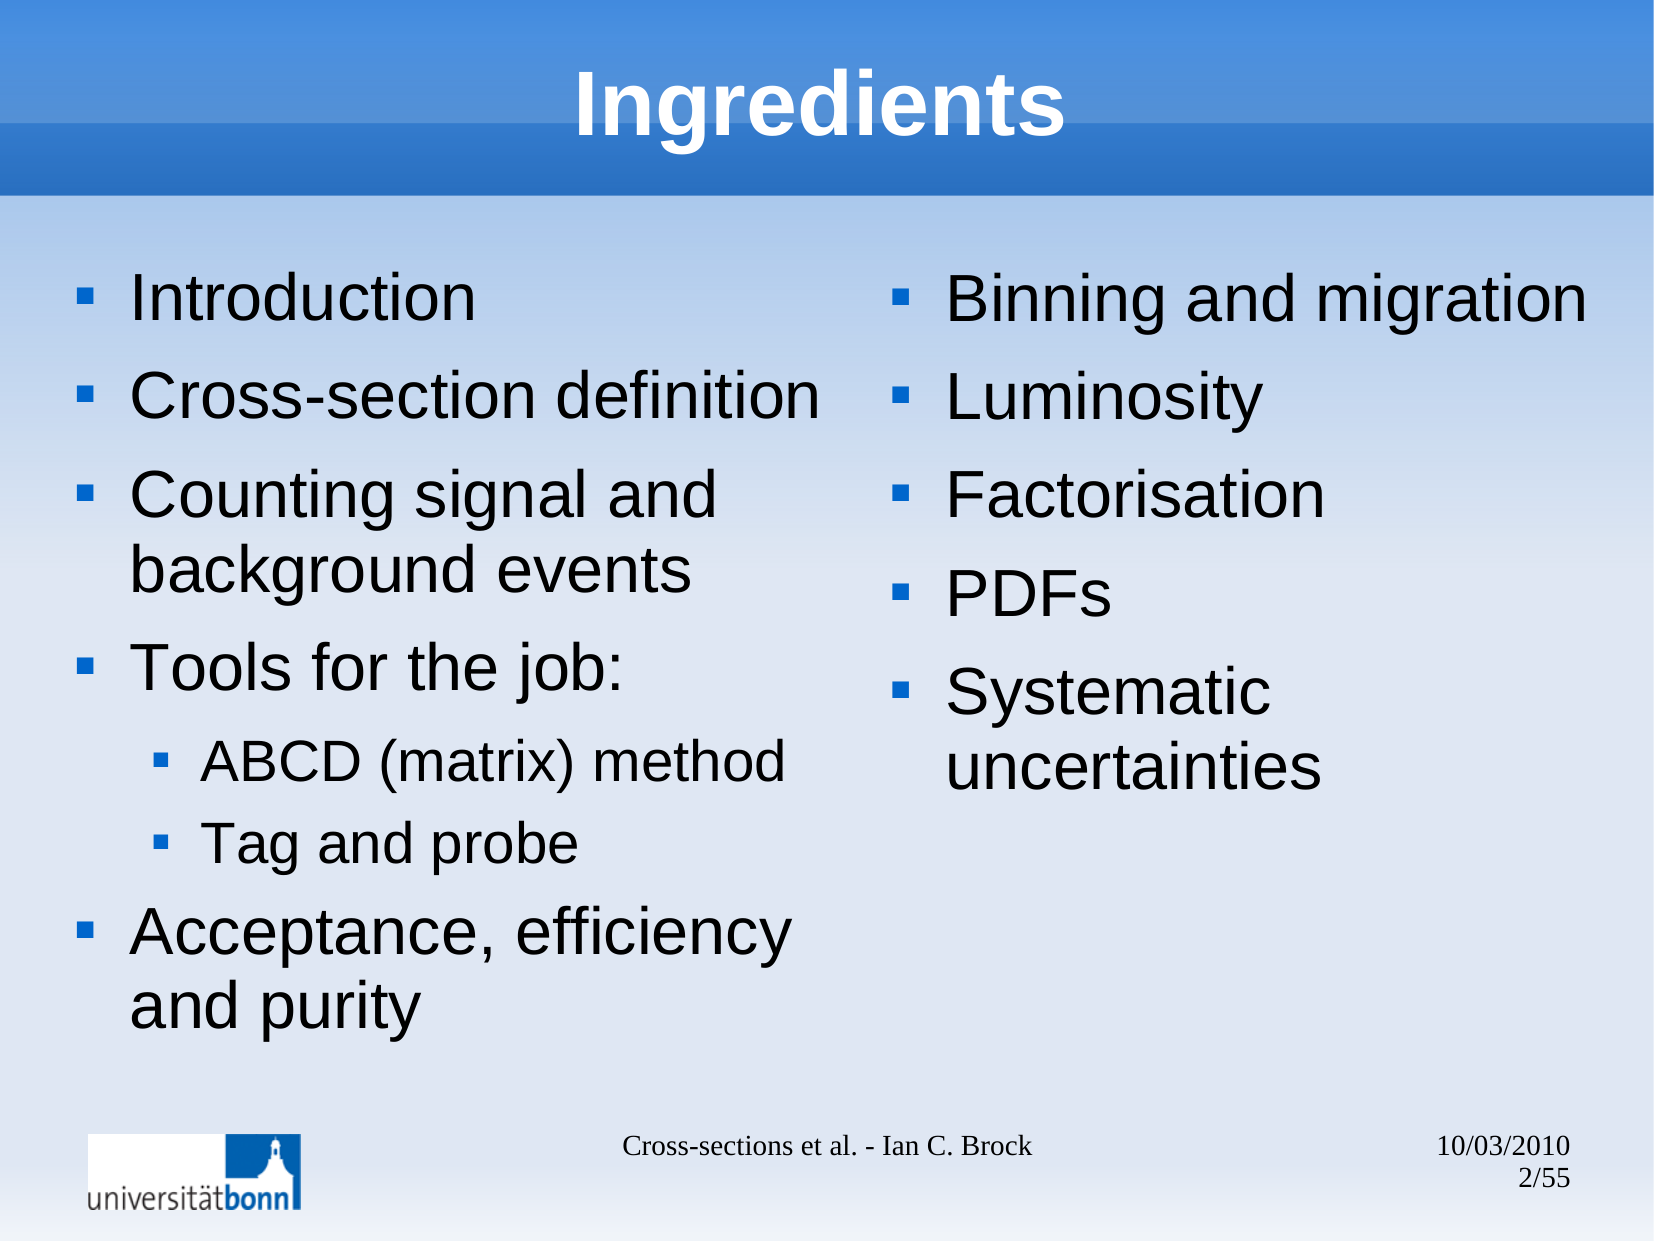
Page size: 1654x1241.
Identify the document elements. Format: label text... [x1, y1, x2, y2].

list Binning and migration Luminosity Factorisation PDFs Systematic uncertainties [874, 260, 1619, 1065]
picture [0, 0, 1654, 1241]
title Ingredients [76, 0, 1565, 208]
list Introduction Cross-section definition Counting signal and background events Tools for the job: ABCD (matrix) method Tag and probe Acceptance, efficiency and purity [59, 260, 851, 1079]
